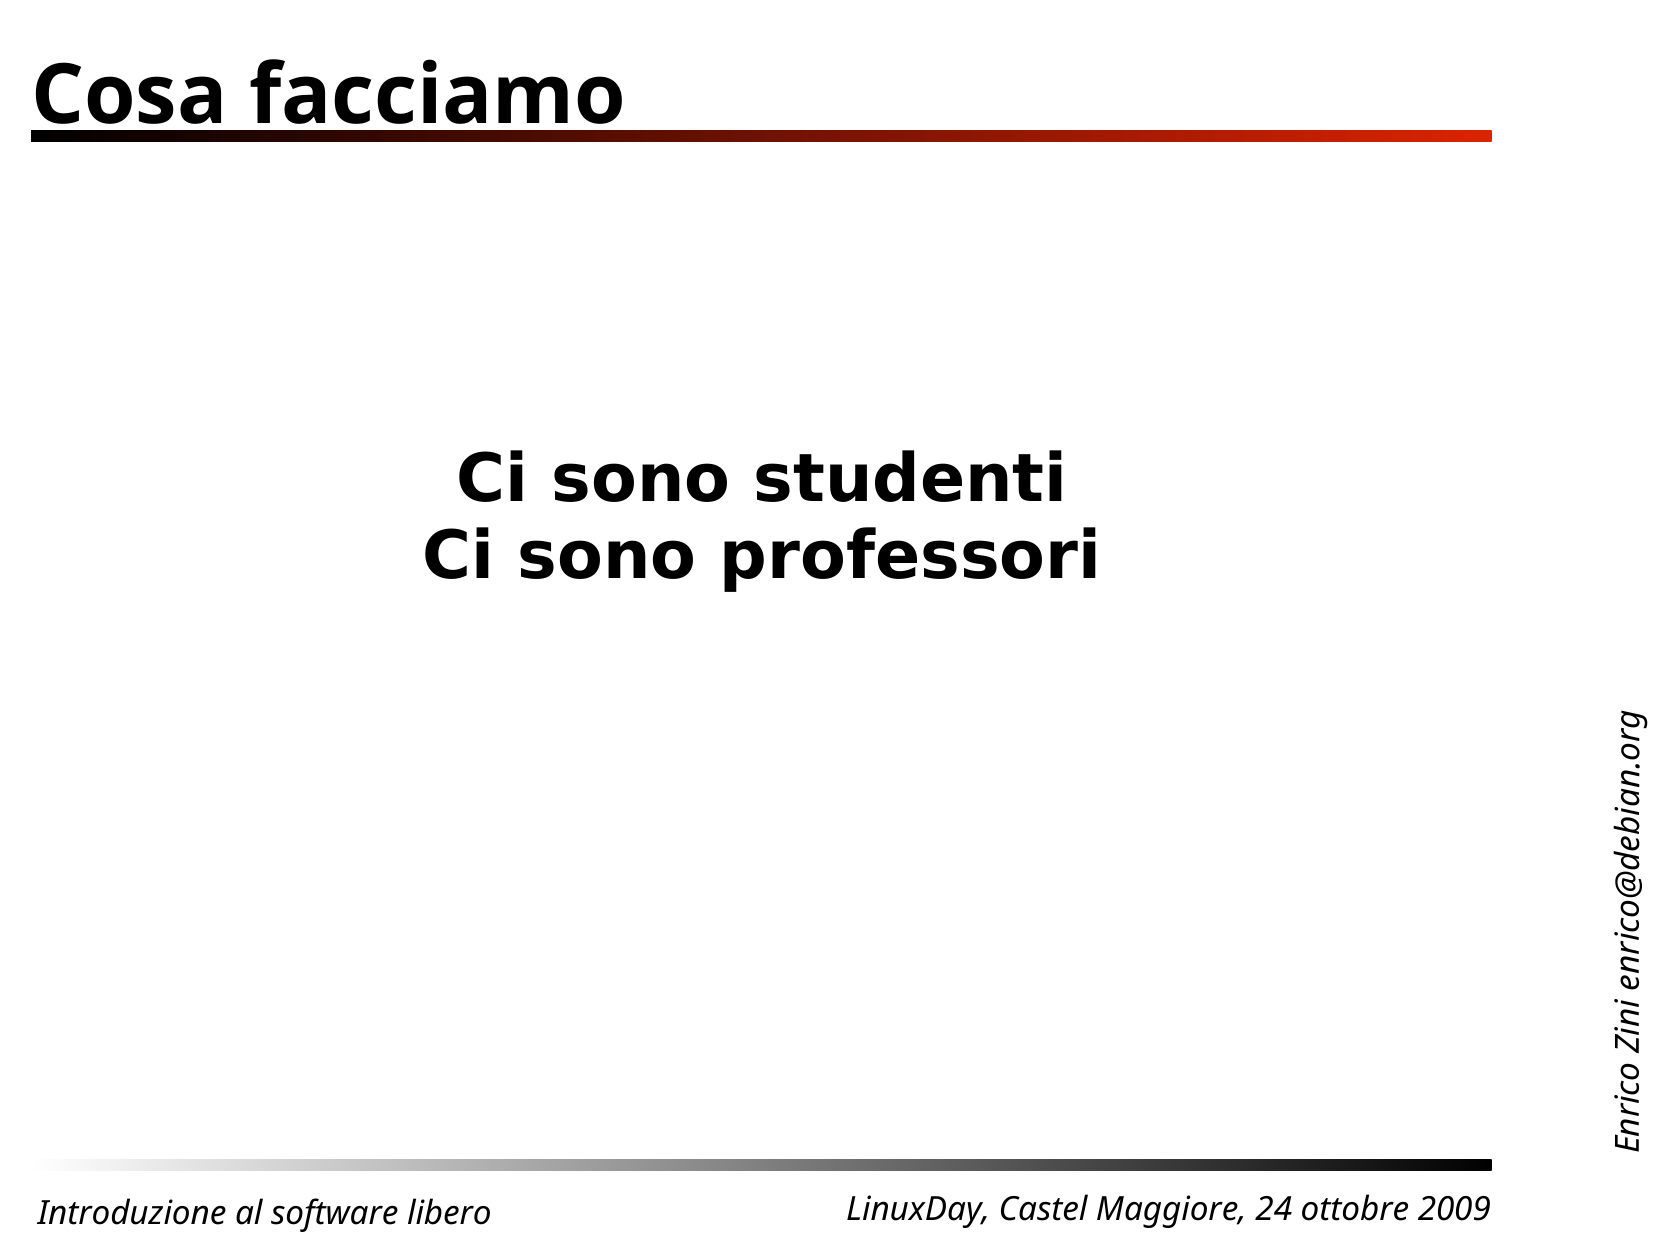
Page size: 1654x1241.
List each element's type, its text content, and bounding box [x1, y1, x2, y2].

text_box Cosa facciamo [31, 34, 1438, 168]
text_box Ci sono studenti Ci sono professori [30, 439, 1495, 595]
